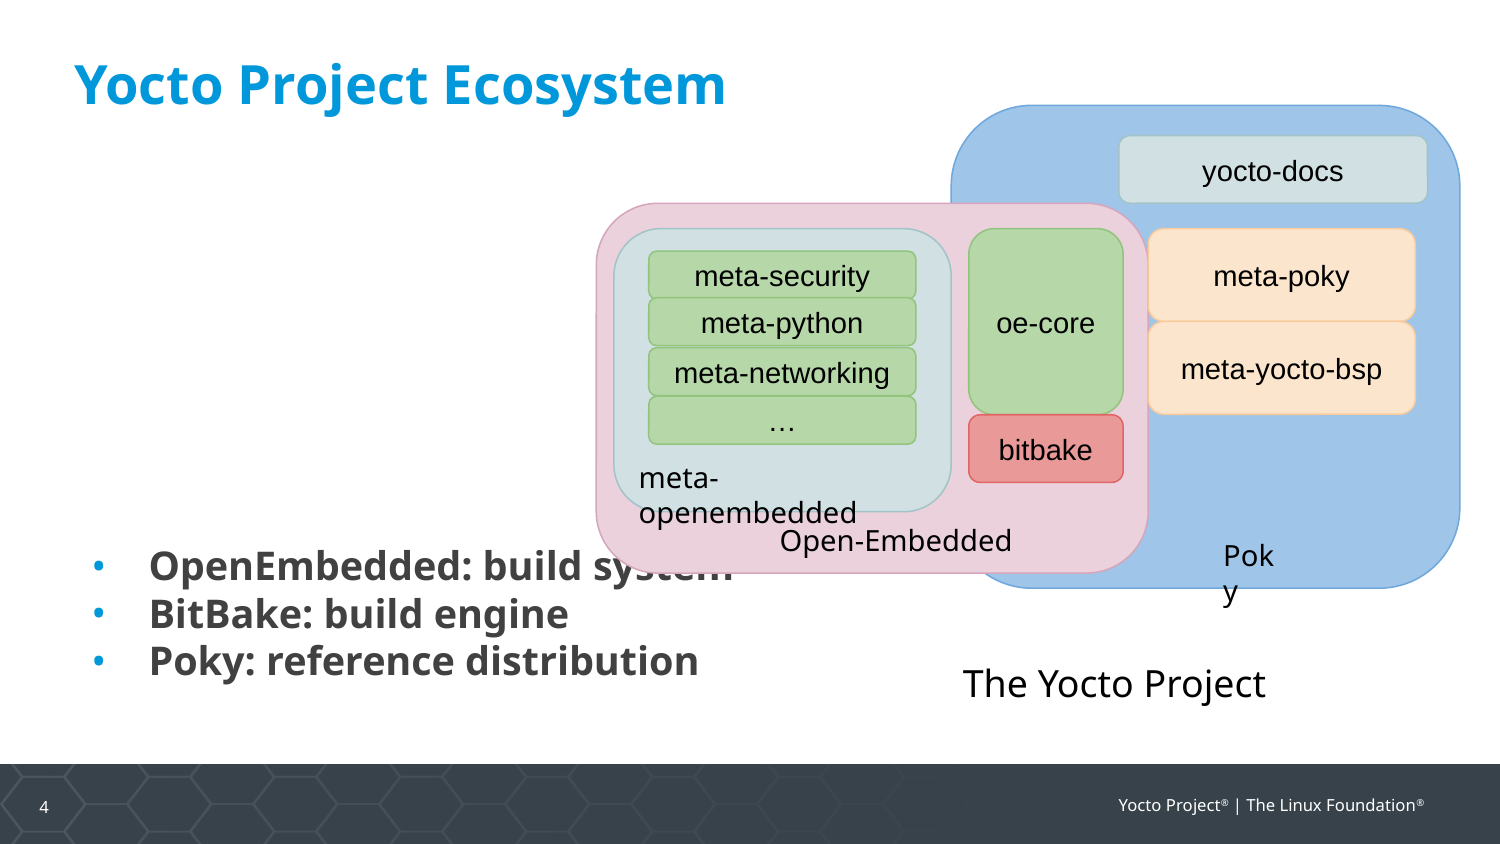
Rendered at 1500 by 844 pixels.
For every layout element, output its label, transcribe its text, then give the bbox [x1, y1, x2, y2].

text_box meta-security [648, 251, 916, 298]
text_box meta-openembedded [623, 444, 933, 545]
text_box [596, 119, 1460, 589]
list OpenEmbedded: build system BitBake: build engine Poky: reference distribution [73, 541, 983, 728]
text_box … [648, 396, 916, 444]
text_box meta-python [648, 297, 916, 346]
text_box meta-yocto-bsp [1148, 321, 1416, 415]
title Yocto Project Ecosystem [74, 50, 1425, 160]
text_box bitbake [968, 414, 1124, 483]
text_box oe-core [968, 228, 1124, 414]
text_box Poky [1208, 522, 1303, 623]
text_box The Yocto Project [948, 644, 1303, 721]
text_box meta-poky [1148, 228, 1416, 321]
picture [0, 0, 1500, 844]
text_box yocto-docs [1118, 139, 1428, 204]
text_box meta-networking [648, 347, 916, 396]
text_box Open-Embedded [764, 507, 1057, 573]
